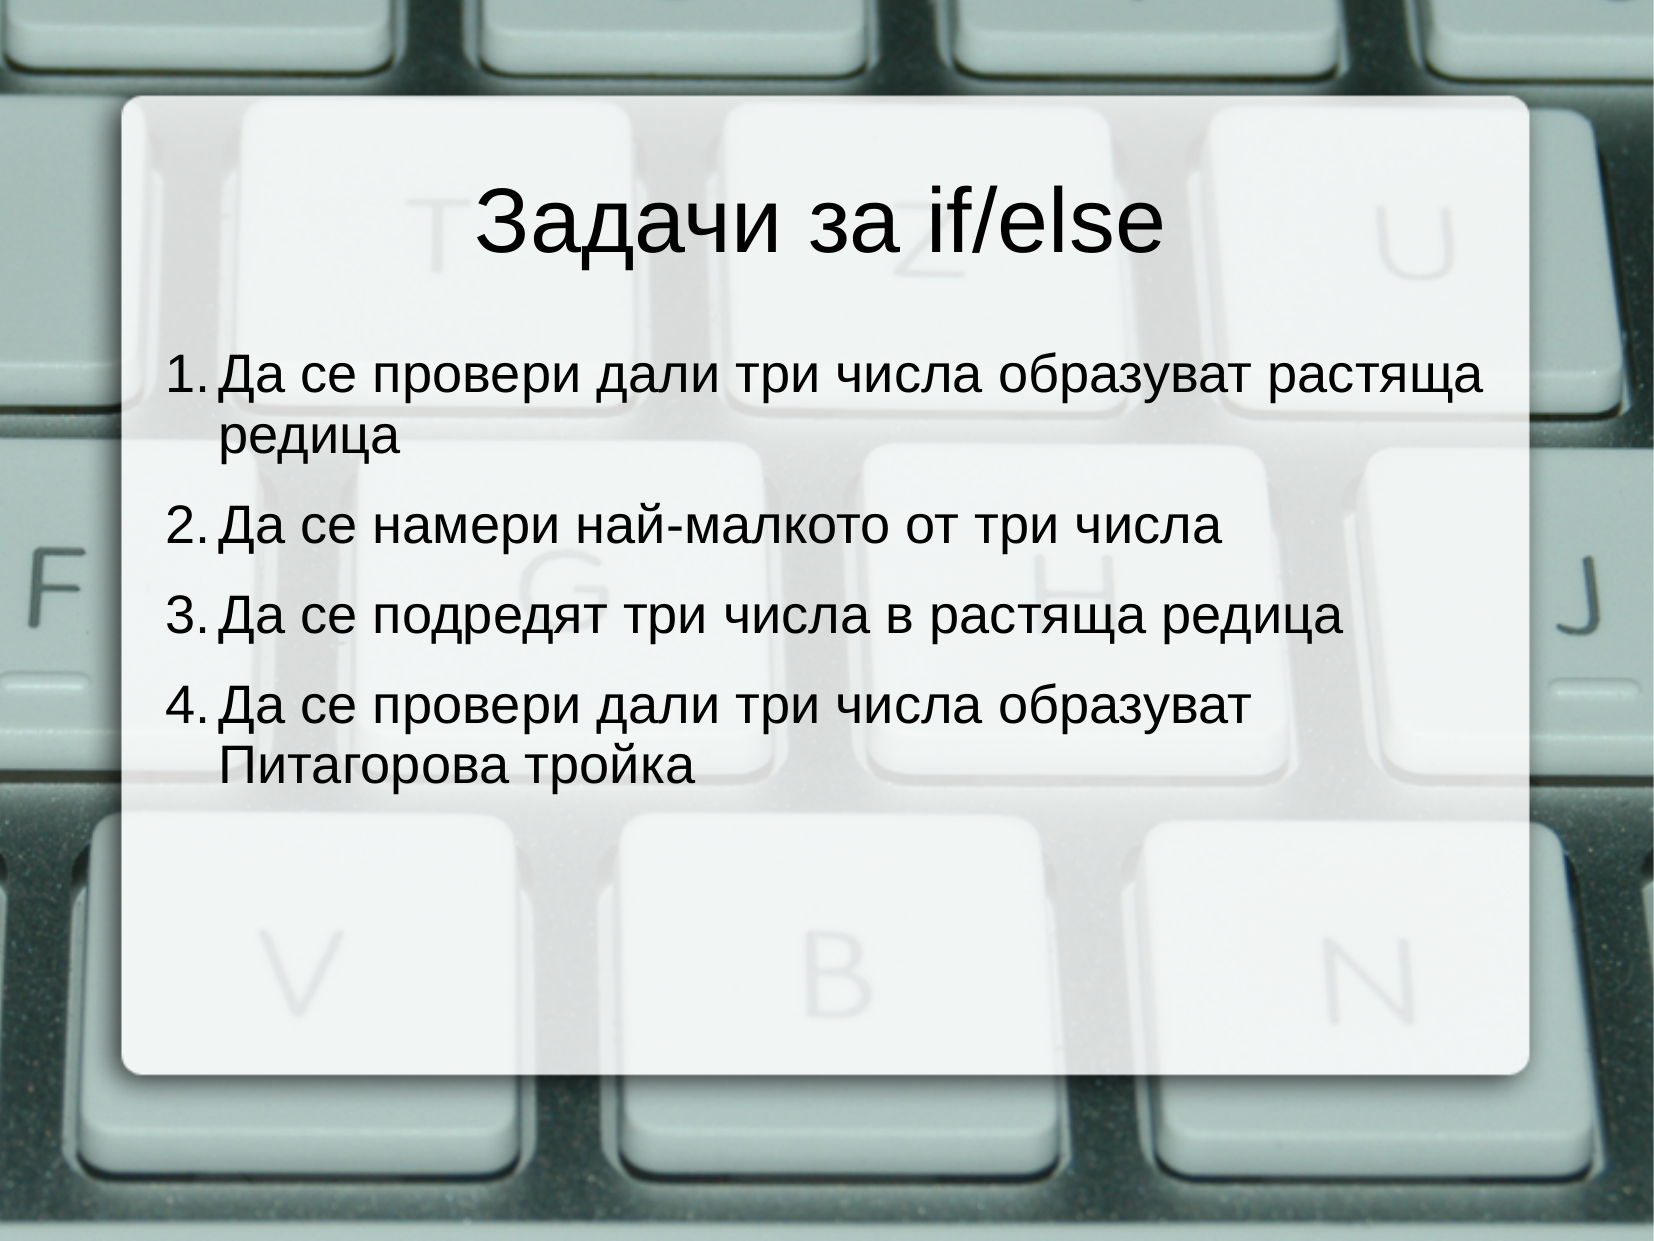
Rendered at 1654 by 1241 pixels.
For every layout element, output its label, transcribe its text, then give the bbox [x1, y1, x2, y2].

picture [0, 0, 1654, 1241]
title Задачи за if/else [135, 117, 1506, 325]
list Да се провери дали три числа образуват растяща редица Да се намери най-малкото от три числа Да се подредят три числа в растяща редица Да се провери дали три числа образуват Питагорова тройка [147, 343, 1506, 1063]
